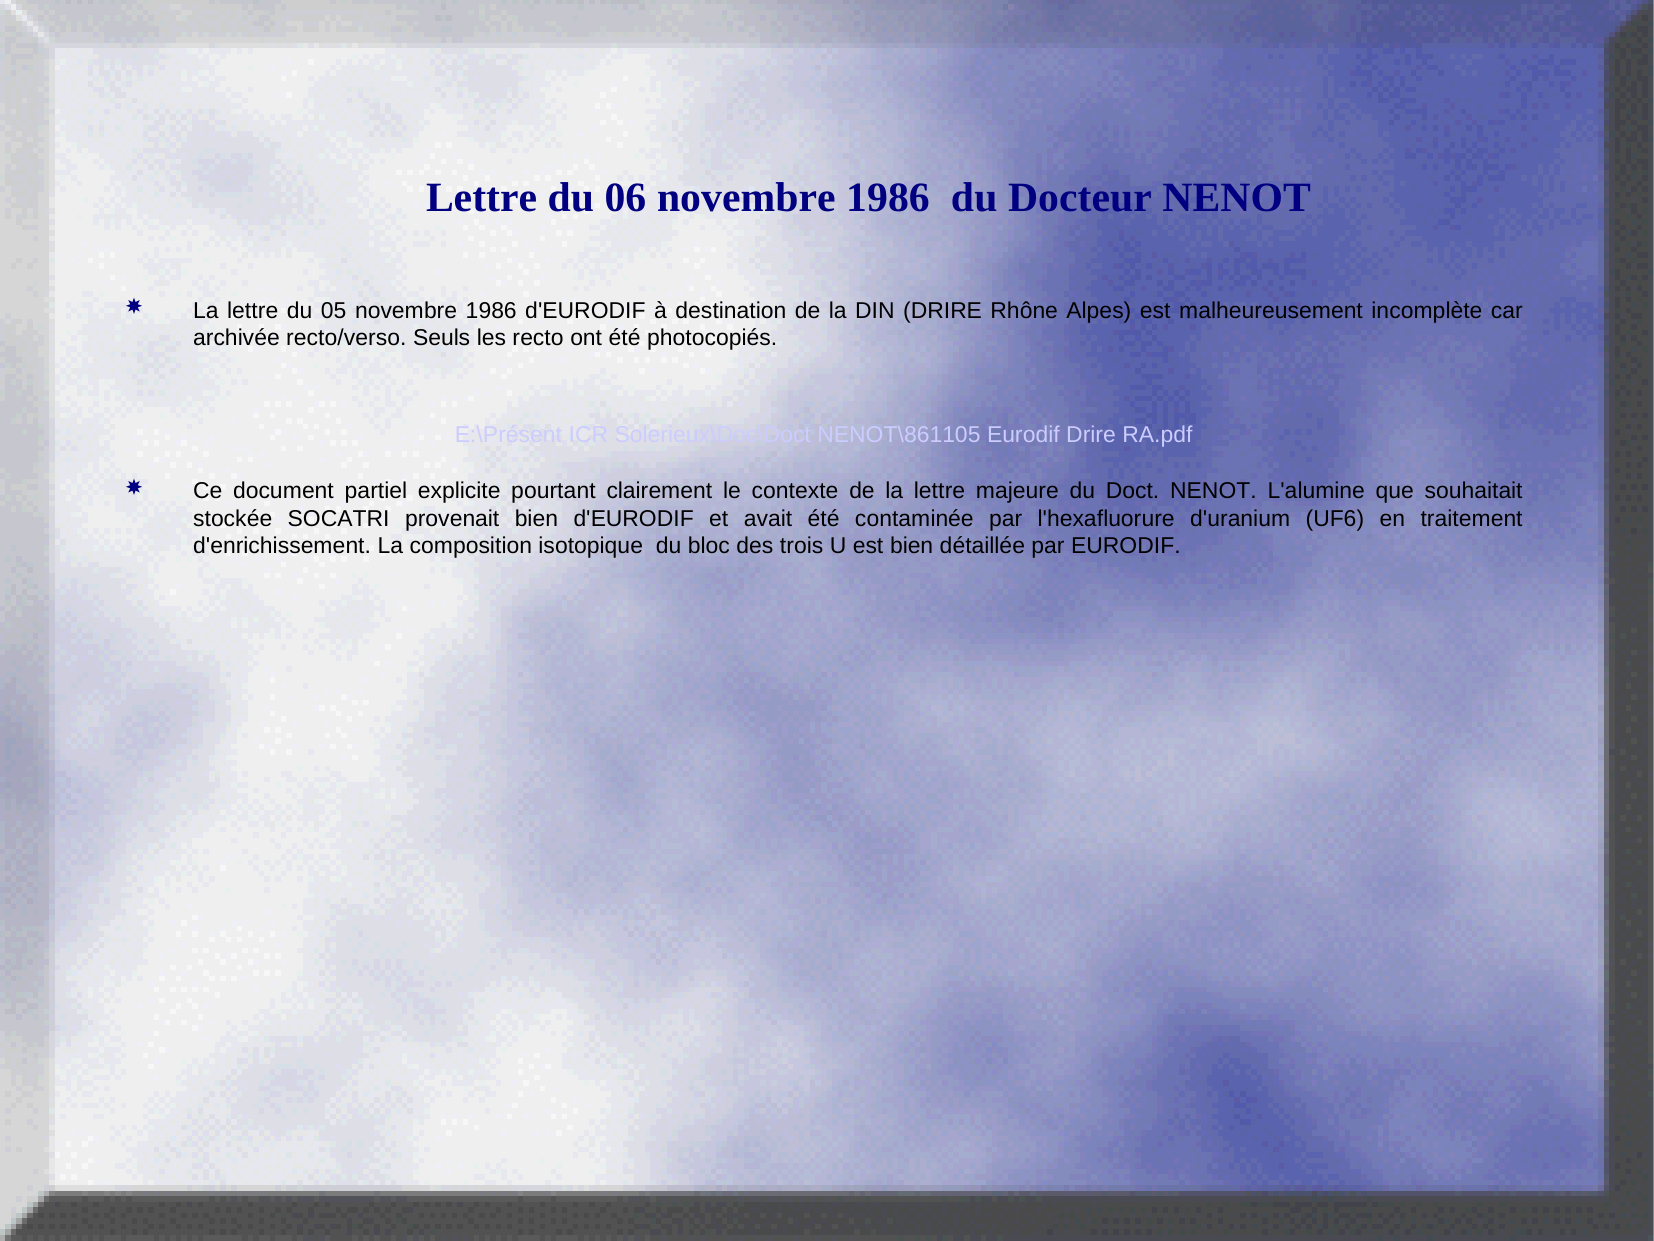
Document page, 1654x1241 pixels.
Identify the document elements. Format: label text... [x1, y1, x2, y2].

list La lettre du 05 novembre 1986 d'EURODIF à destination de la DIN (DRIRE Rhône Alpes) est malheureusement incomplète car archivée recto/verso. Seuls les recto ont été photocopiés. E:\Présent ICR Solerieux\Doc\Doct NENOT\861105 Eurodif Drire RA.pdf Ce document partiel explicite pourtant clairement le contexte de la lettre majeure du Doct. NENOT. L'alumine que souhaitait stockée SOCATRI provenait bien d'EURODIF et avait été contaminée par l'hexafluorure d'uranium (UF6) en traitement d'enrichissement. La composition isotopique du bloc des trois U est bien détaillée par EURODIF. [118, 295, 1524, 982]
title Lettre du 06 novembre 1986 du Docteur NENOT [201, 105, 1537, 296]
picture [0, 0, 1654, 1241]
